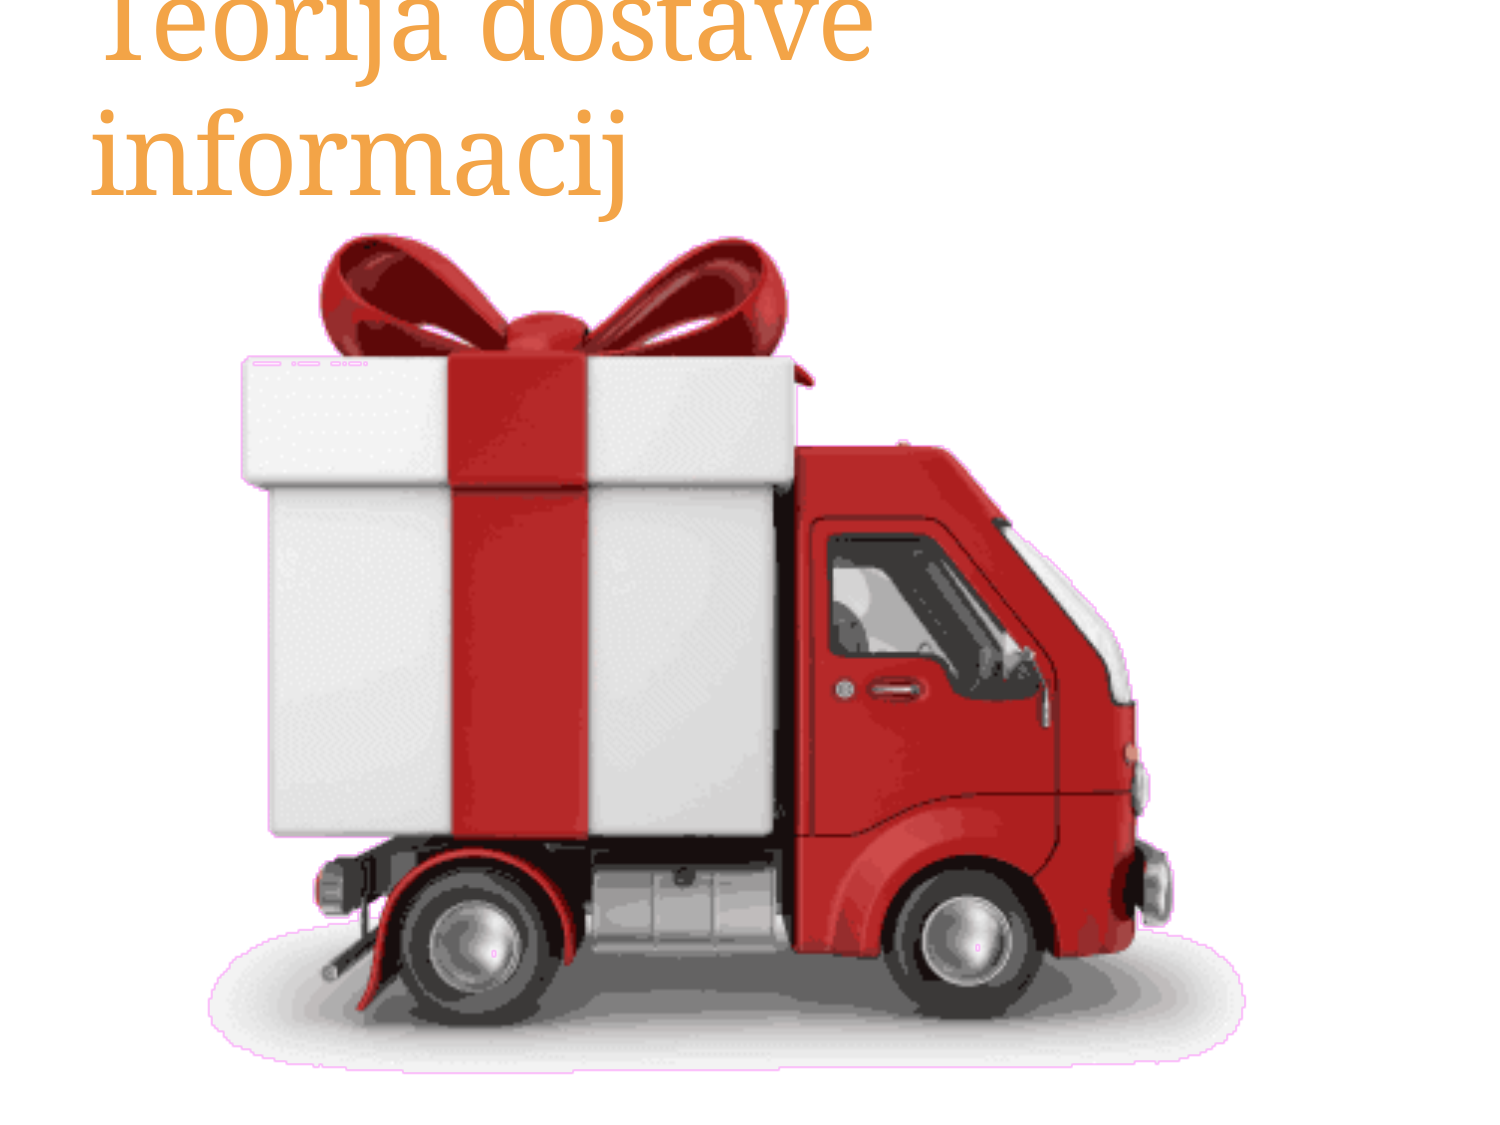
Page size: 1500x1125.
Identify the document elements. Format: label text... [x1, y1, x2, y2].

title Teorija dostave informacij [75, 24, 1425, 225]
picture [147, 181, 1282, 1125]
